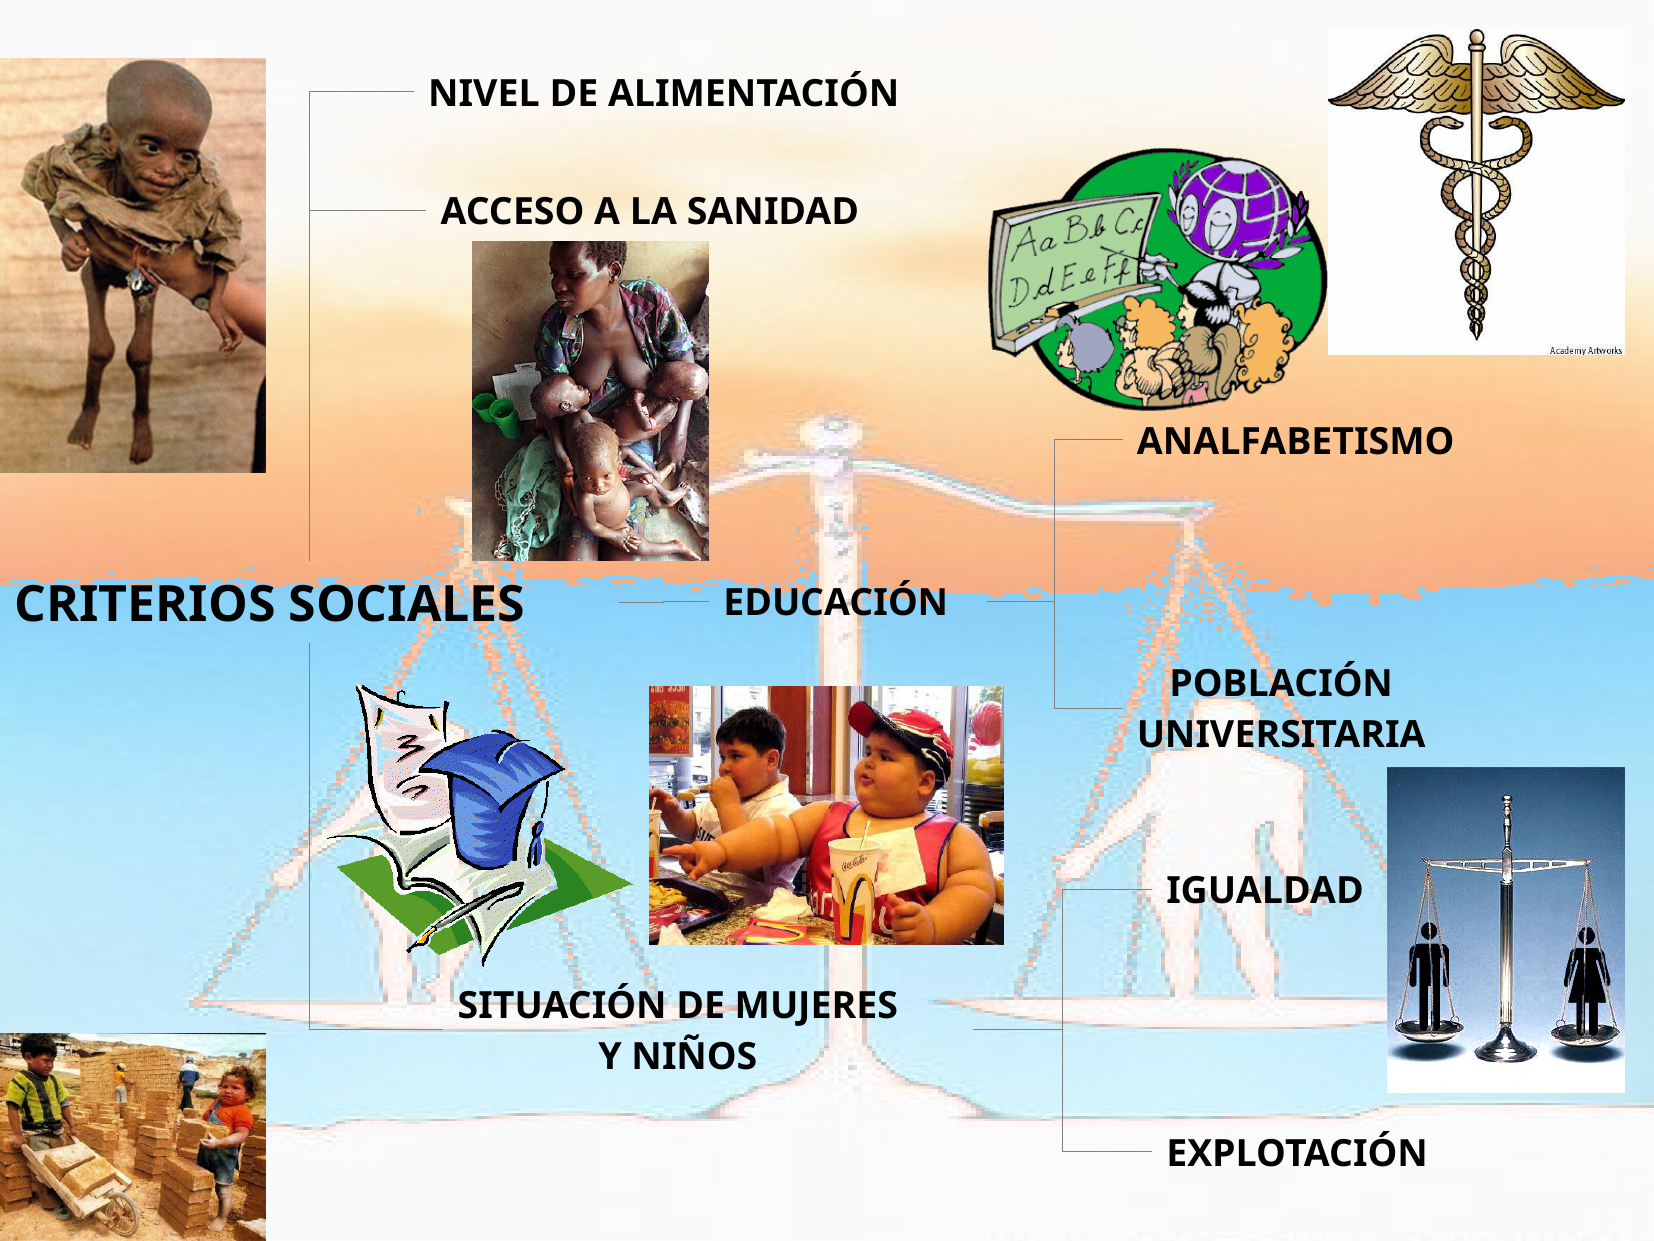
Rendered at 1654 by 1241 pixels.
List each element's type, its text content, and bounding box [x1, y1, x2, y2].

text_box ACCESO A LA SANIDAD [425, 177, 939, 237]
text_box EDUCACIÓN [708, 568, 988, 628]
text_box SITUACIÓN DE MUJERES Y NIÑOS [442, 970, 974, 1076]
text_box EXPLOTACIÓN [1151, 1119, 1475, 1179]
text_box NIVEL DE ALIMENTACIÓN [413, 59, 968, 119]
text_box ANALFABETISMO [1122, 407, 1506, 467]
text_box CRITERIOS SOCIALES [0, 560, 620, 636]
picture [0, 0, 1654, 1241]
text_box IGUALDAD [1151, 856, 1387, 916]
text_box POBLACIÓN UNIVERSITARIA [1122, 649, 1476, 754]
